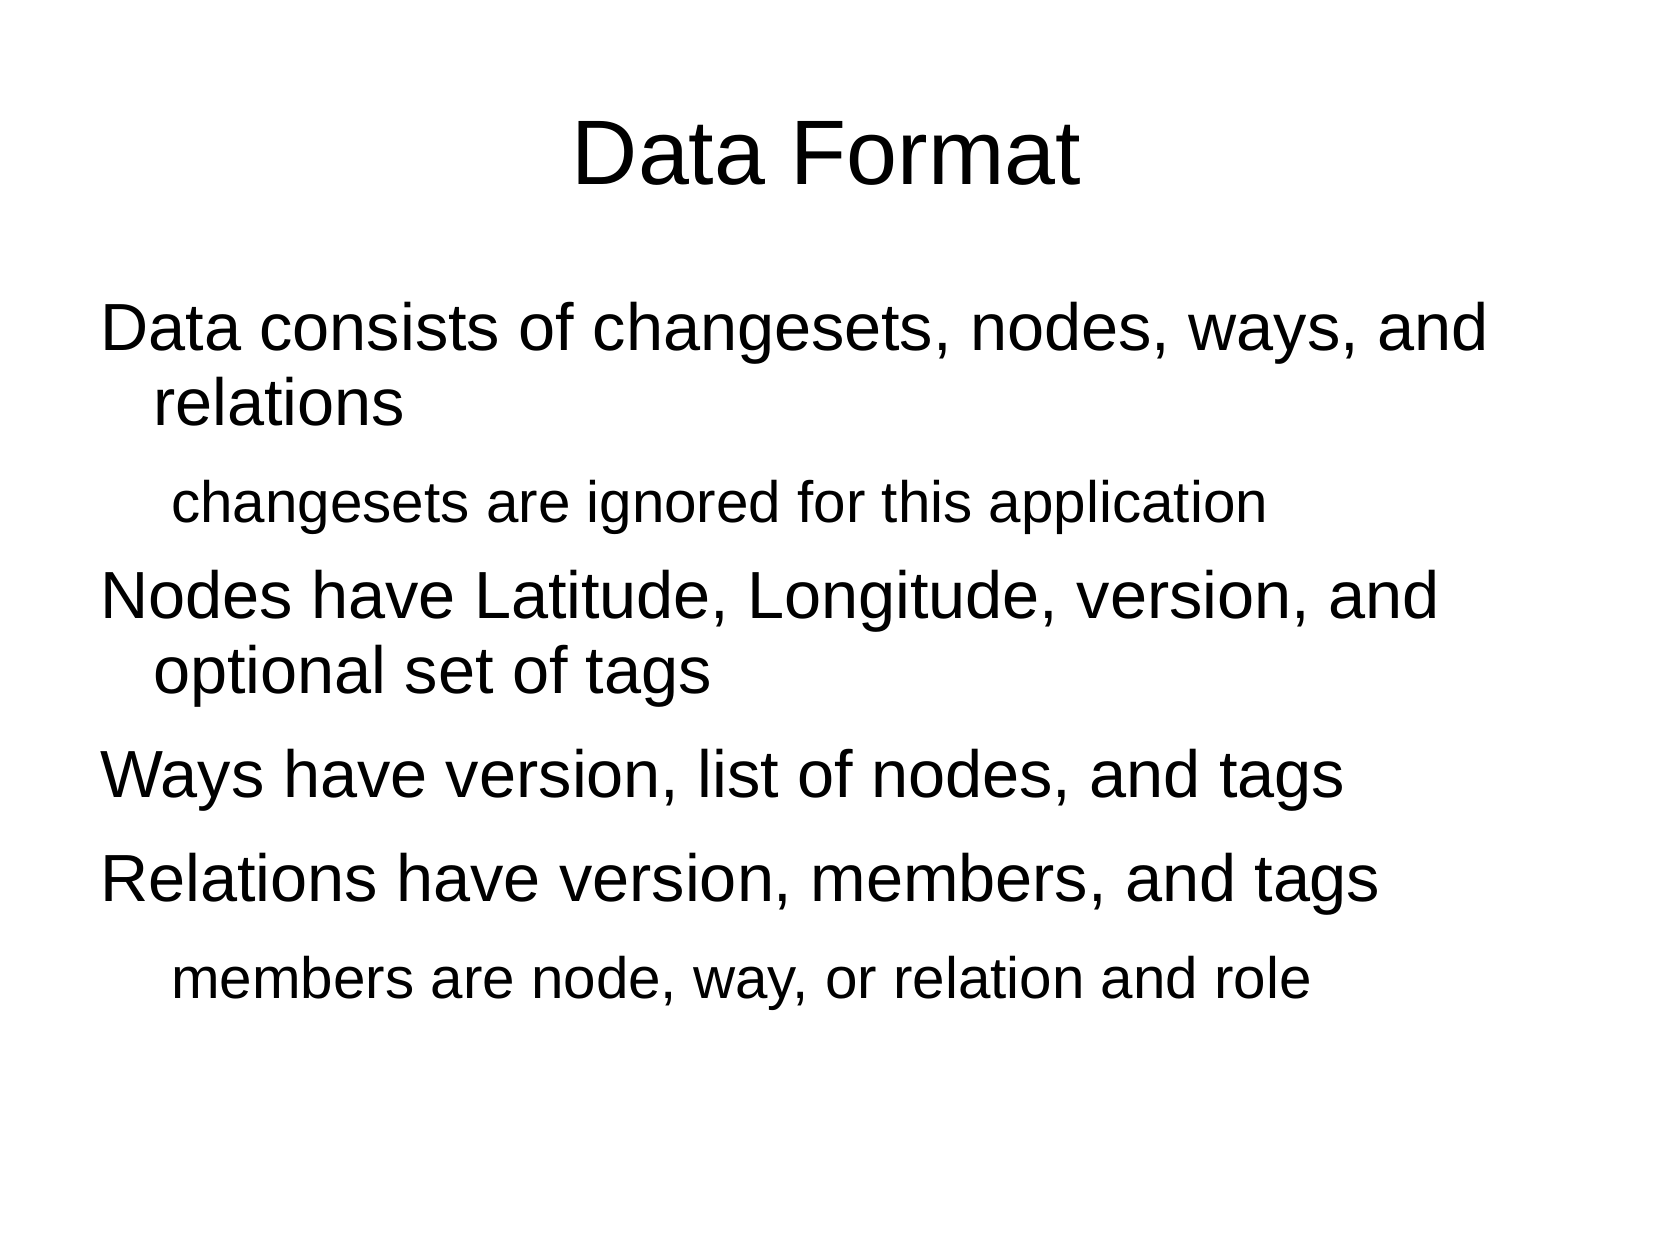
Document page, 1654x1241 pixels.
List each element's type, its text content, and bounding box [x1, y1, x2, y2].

title Data Format [82, 56, 1571, 250]
list Data consists of changesets, nodes, ways, and relations changesets are ignored for this application Nodes have Latitude, Longitude, version, and optional set of tags Ways have version, list of nodes, and tags Relations have version, members, and tags members are node, way, or relation and role [82, 290, 1571, 1109]
